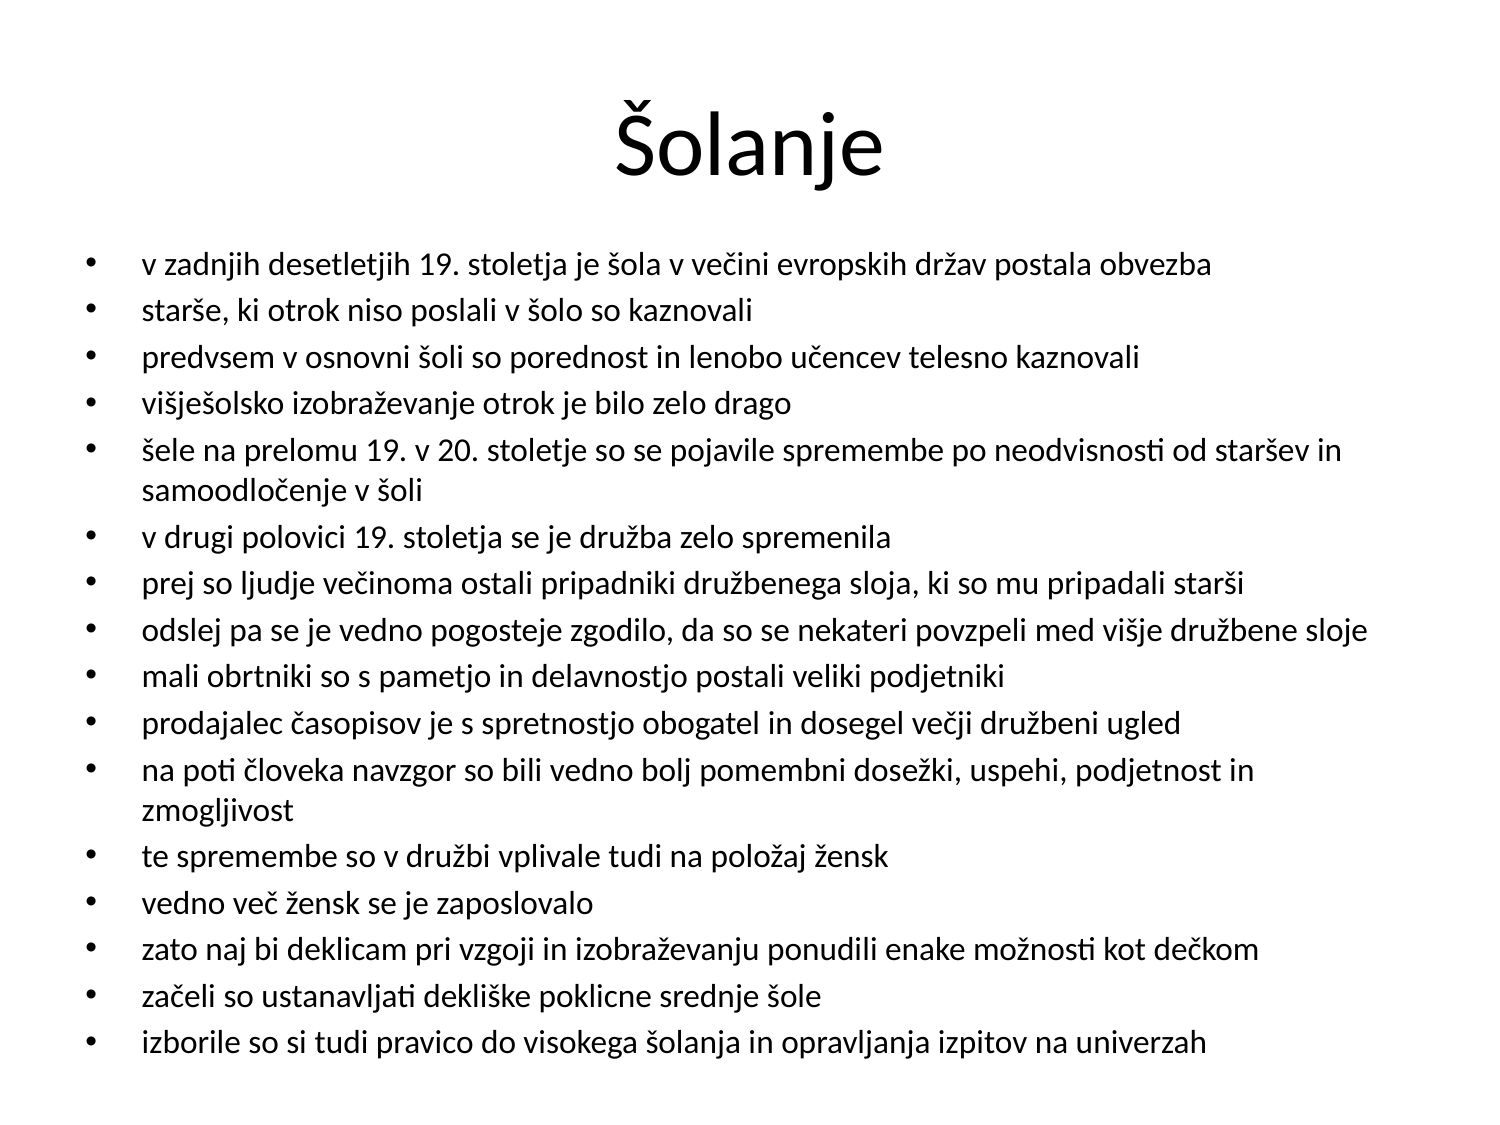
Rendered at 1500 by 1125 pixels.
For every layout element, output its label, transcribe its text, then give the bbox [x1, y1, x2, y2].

title Šolanje [75, 45, 1425, 233]
list v zadnjih desetletjih 19. stoletja je šola v večini evropskih držav postala obvezba starše, ki otrok niso poslali v šolo so kaznovali predvsem v osnovni šoli so porednost in lenobo učencev telesno kaznovali višješolsko izobraževanje otrok je bilo zelo drago šele na prelomu 19. v 20. stoletje so se pojavile spremembe po neodvisnosti od staršev in samoodločenje v šoli v drugi polovici 19. stoletja se je družba zelo spremenila prej so ljudje večinoma ostali pripadniki družbenega sloja, ki so mu pripadali starši odslej pa se je vedno pogosteje zgodilo, da so se nekateri povzpeli med višje družbene sloje mali obrtniki so s pametjo in delavnostjo postali veliki podjetniki prodajalec časopisov je s spretnostjo obogatel in dosegel večji družbeni ugled na poti človeka navzgor so bili vedno bolj pomembni dosežki, uspehi, podjetnost in zmogljivost te spremembe so v družbi vplivale tudi na položaj žensk vedno več žensk se je zaposlovalo zato naj bi deklicam pri vzgoji in izobraževanju ponudili enake možnosti kot dečkom začeli so ustanavljati dekliške poklicne srednje šole izborile so si tudi pravico do visokega šolanja in opravljanja izpitov na univerzah [70, 234, 1421, 1074]
